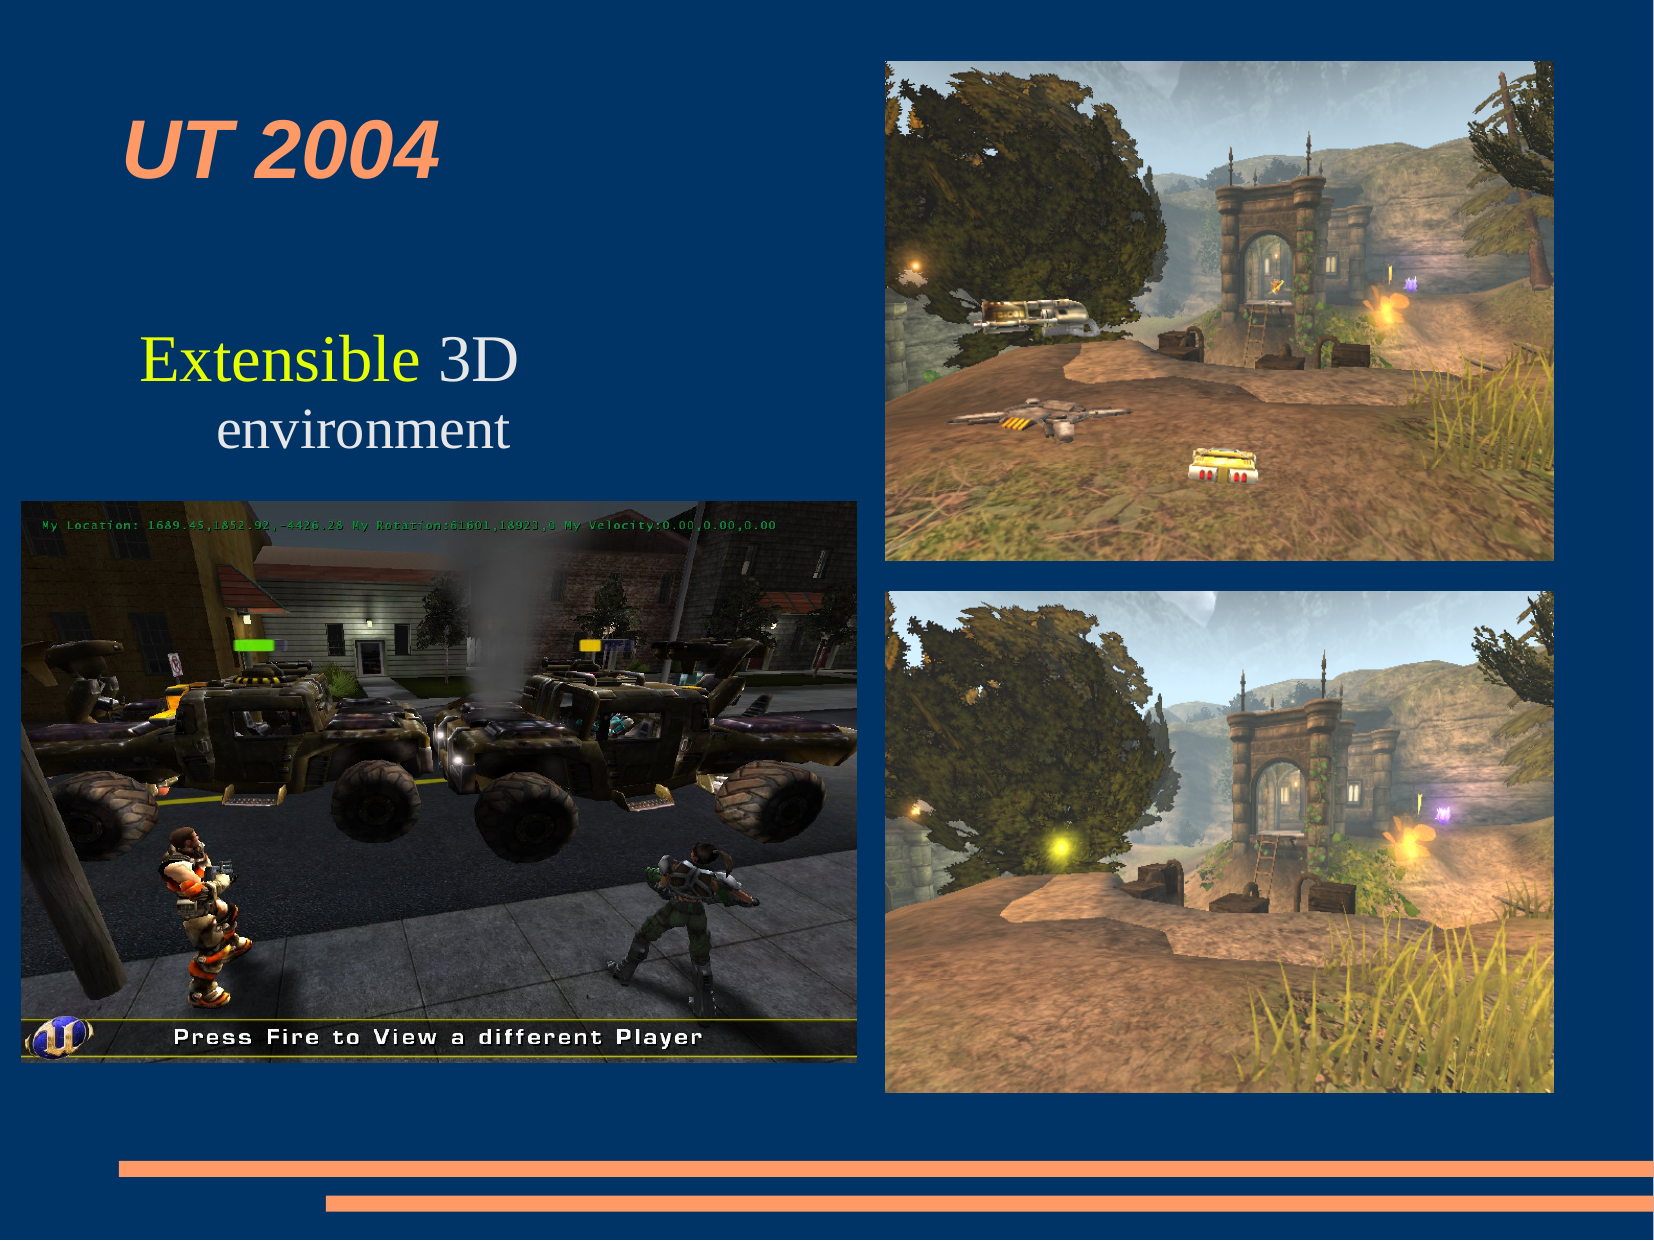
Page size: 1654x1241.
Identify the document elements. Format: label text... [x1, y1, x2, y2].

picture [21, 501, 857, 1063]
list Extensible 3D environment [121, 322, 1561, 1118]
picture [885, 591, 1554, 1093]
title UT 2004 [121, 53, 1534, 247]
picture [885, 61, 1554, 562]
